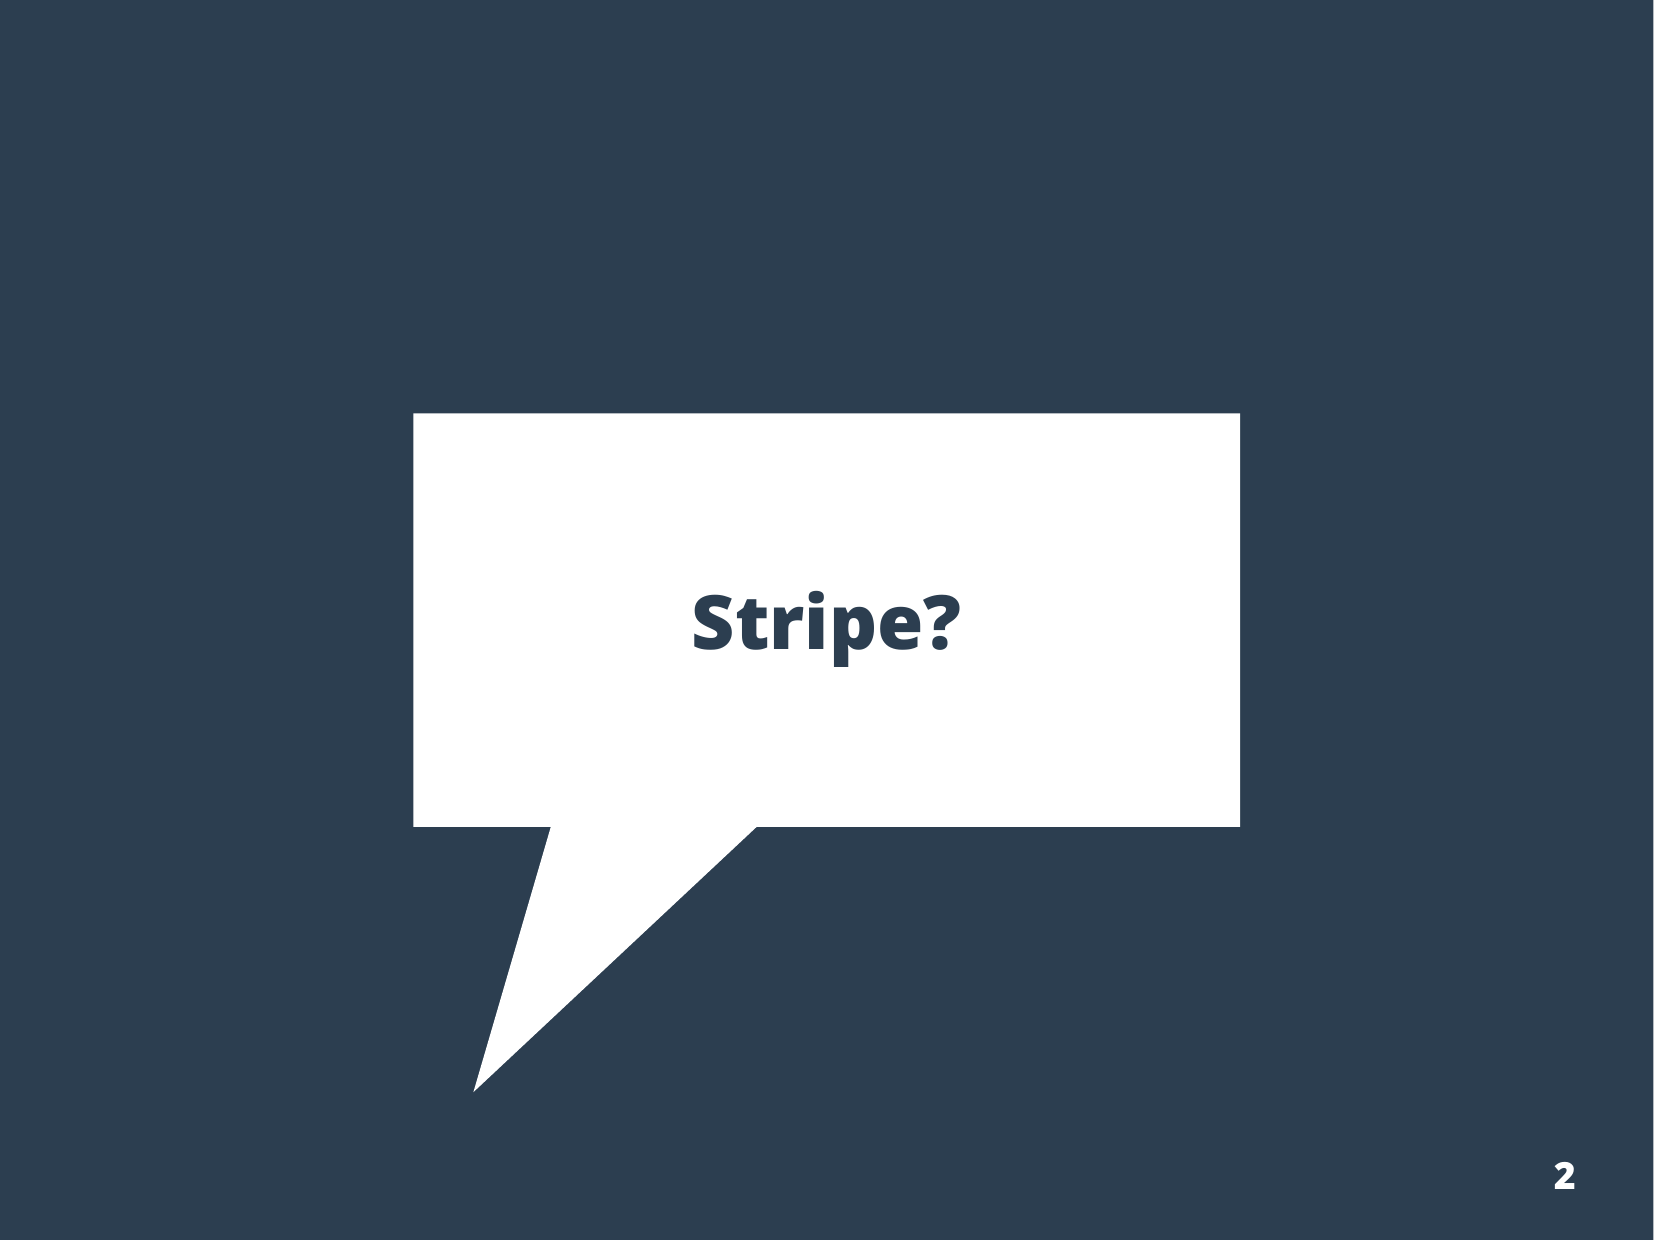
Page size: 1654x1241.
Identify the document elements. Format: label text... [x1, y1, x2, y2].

title Stripe? [442, 442, 1211, 798]
